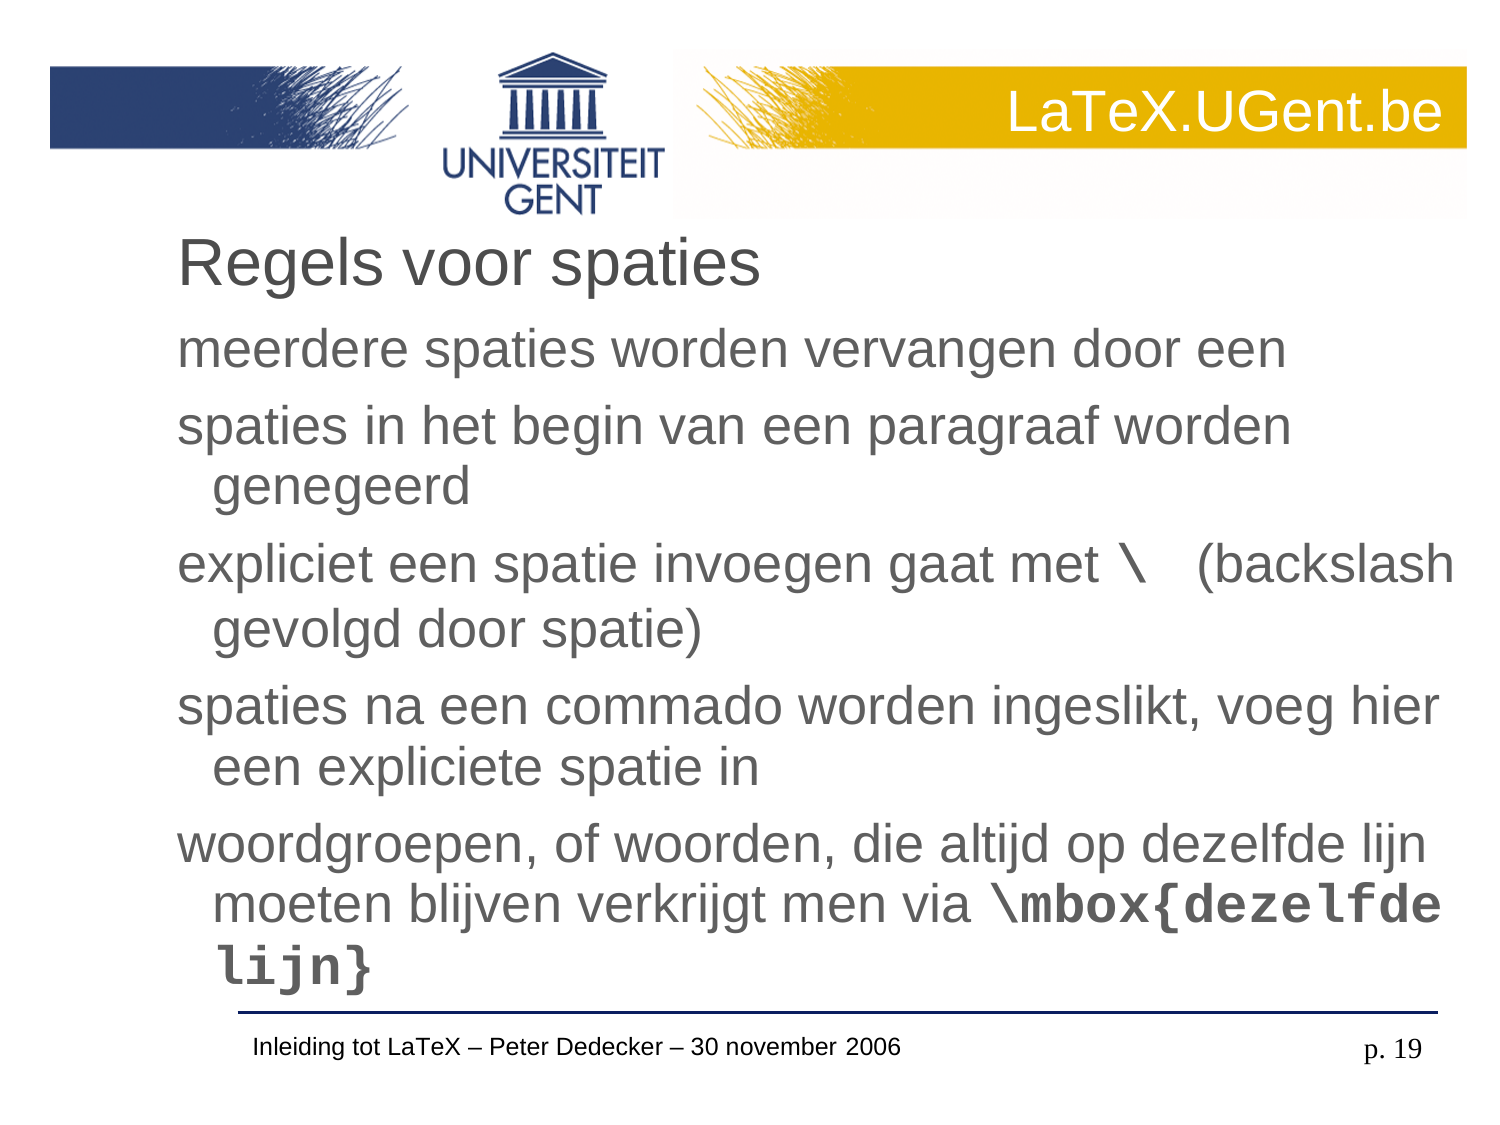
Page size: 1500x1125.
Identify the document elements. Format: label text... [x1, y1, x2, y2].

title Regels voor spaties [177, 218, 1408, 308]
picture [50, 49, 1467, 219]
list meerdere spaties worden vervangen door een spaties in het begin van een paragraaf worden genegeerd expliciet een spatie invoegen gaat met \ (backslash gevolgd door spatie) spaties na een commado worden ingeslikt, voeg hier een expliciete spatie in woordgroepen, of woorden, die altijd op dezelfde lijn moeten blijven verkrijgt men via \mbox{dezelfde lijn} [177, 318, 1500, 1050]
